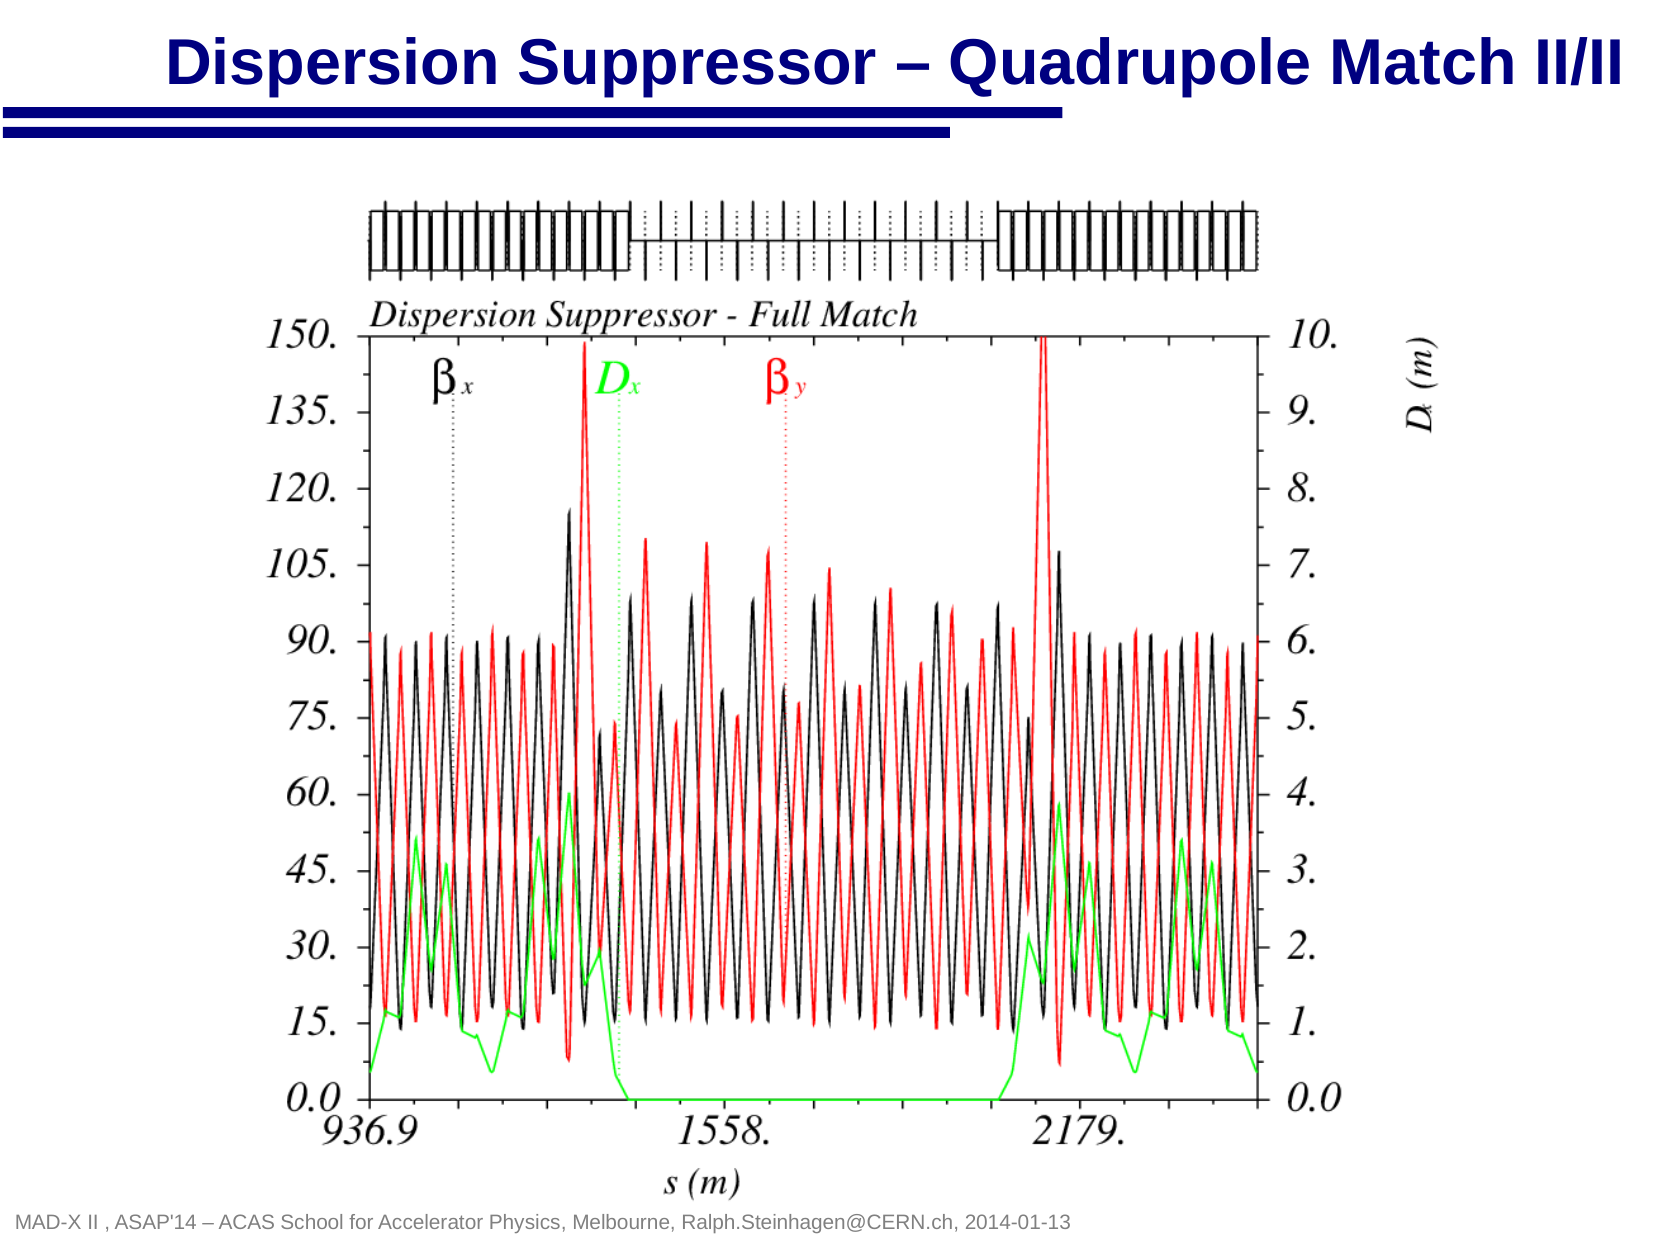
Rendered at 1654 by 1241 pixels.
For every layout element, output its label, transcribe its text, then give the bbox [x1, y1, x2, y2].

picture [248, 192, 1444, 1205]
title Dispersion Suppressor – Quadrupole Match II/II [165, 0, 1630, 124]
